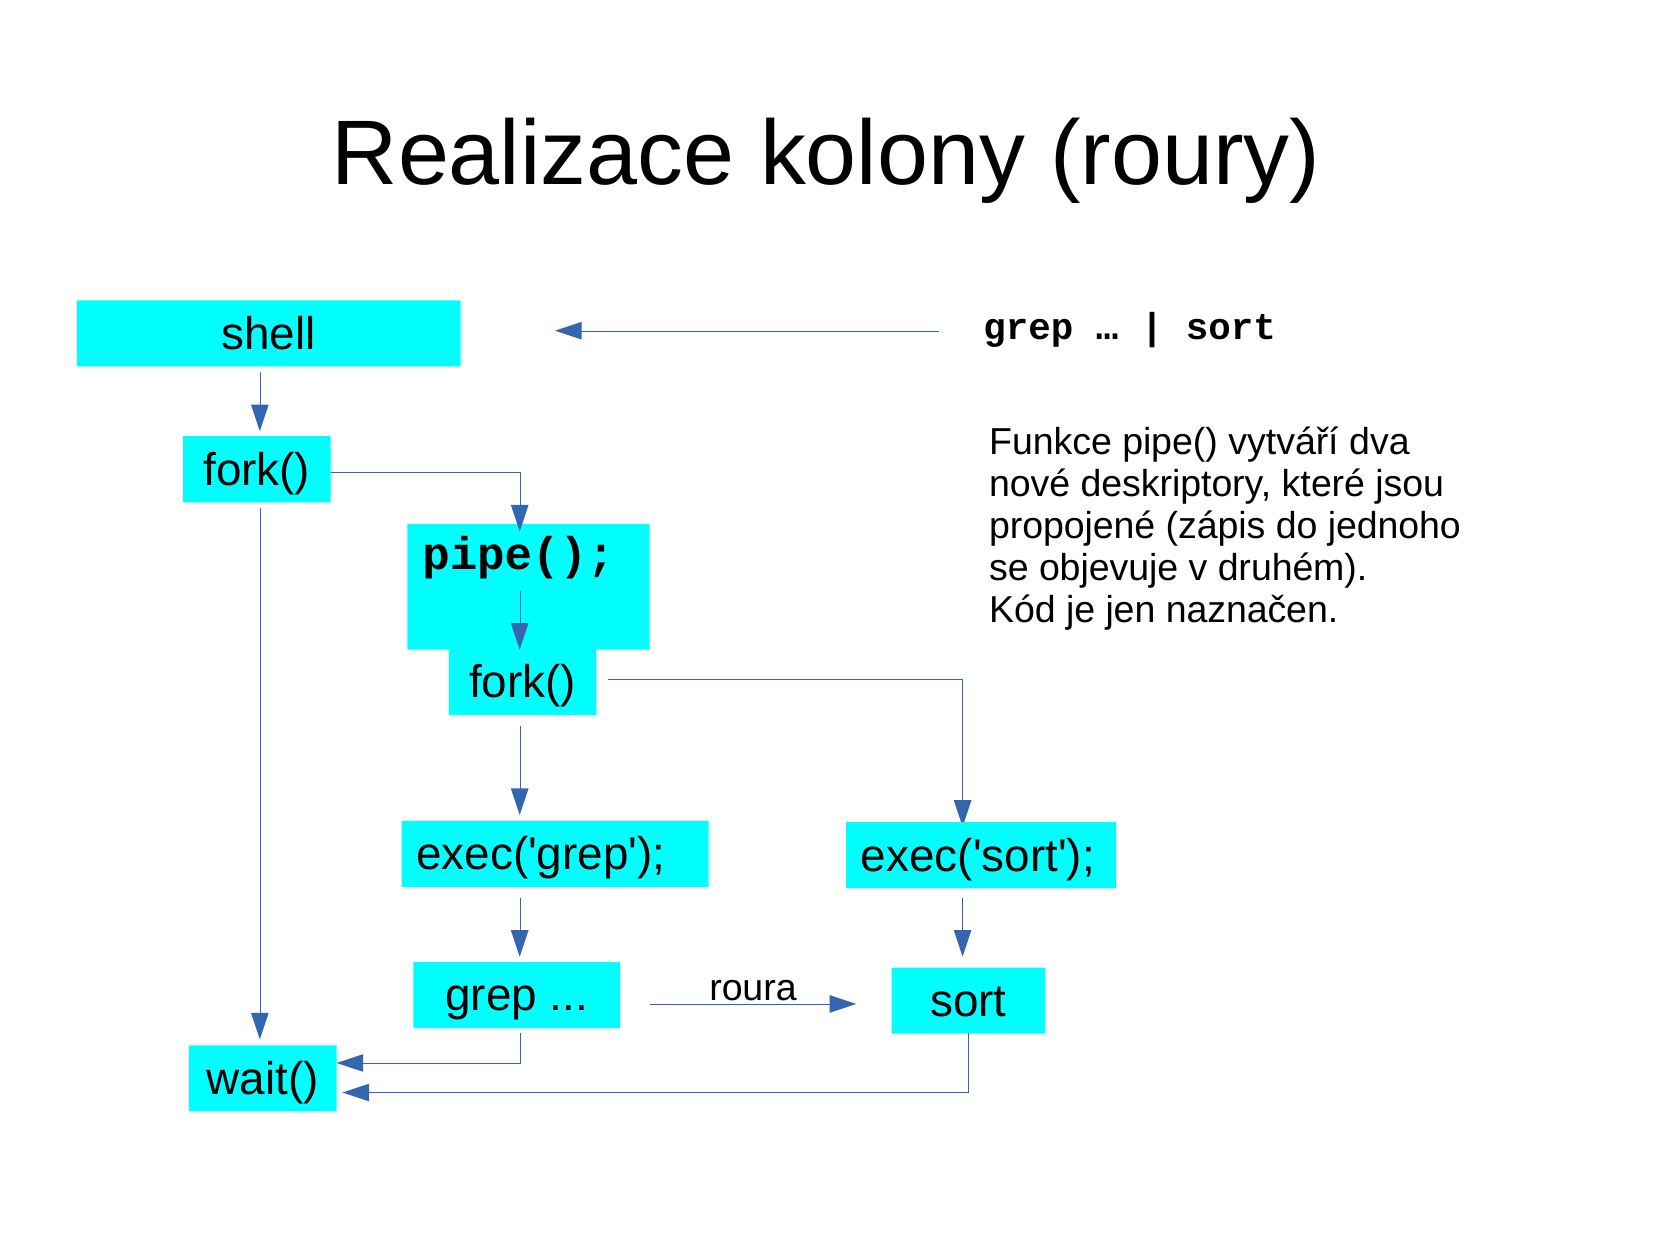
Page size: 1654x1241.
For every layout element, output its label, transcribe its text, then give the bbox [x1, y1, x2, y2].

text_box roura [649, 958, 857, 1016]
title Realizace kolony (roury) [82, 4, 1571, 302]
text_box exec('sort'); [846, 822, 1117, 888]
text_box exec('grep'); [401, 820, 709, 887]
text_box fork() [448, 648, 597, 715]
text_box Funkce pipe() vytváří dva nové deskriptory, které jsou propojené (zápis do jednoho se objevuje v druhém). Kód je jen naznačen. [974, 413, 1477, 639]
text_box grep … | sort [968, 301, 1323, 359]
text_box fork() [183, 436, 331, 503]
text_box shell [76, 300, 461, 367]
text_box pipe(); [407, 523, 650, 650]
text_box grep ... [413, 962, 621, 1028]
text_box wait() [188, 1045, 337, 1112]
text_box sort [891, 967, 1046, 1034]
